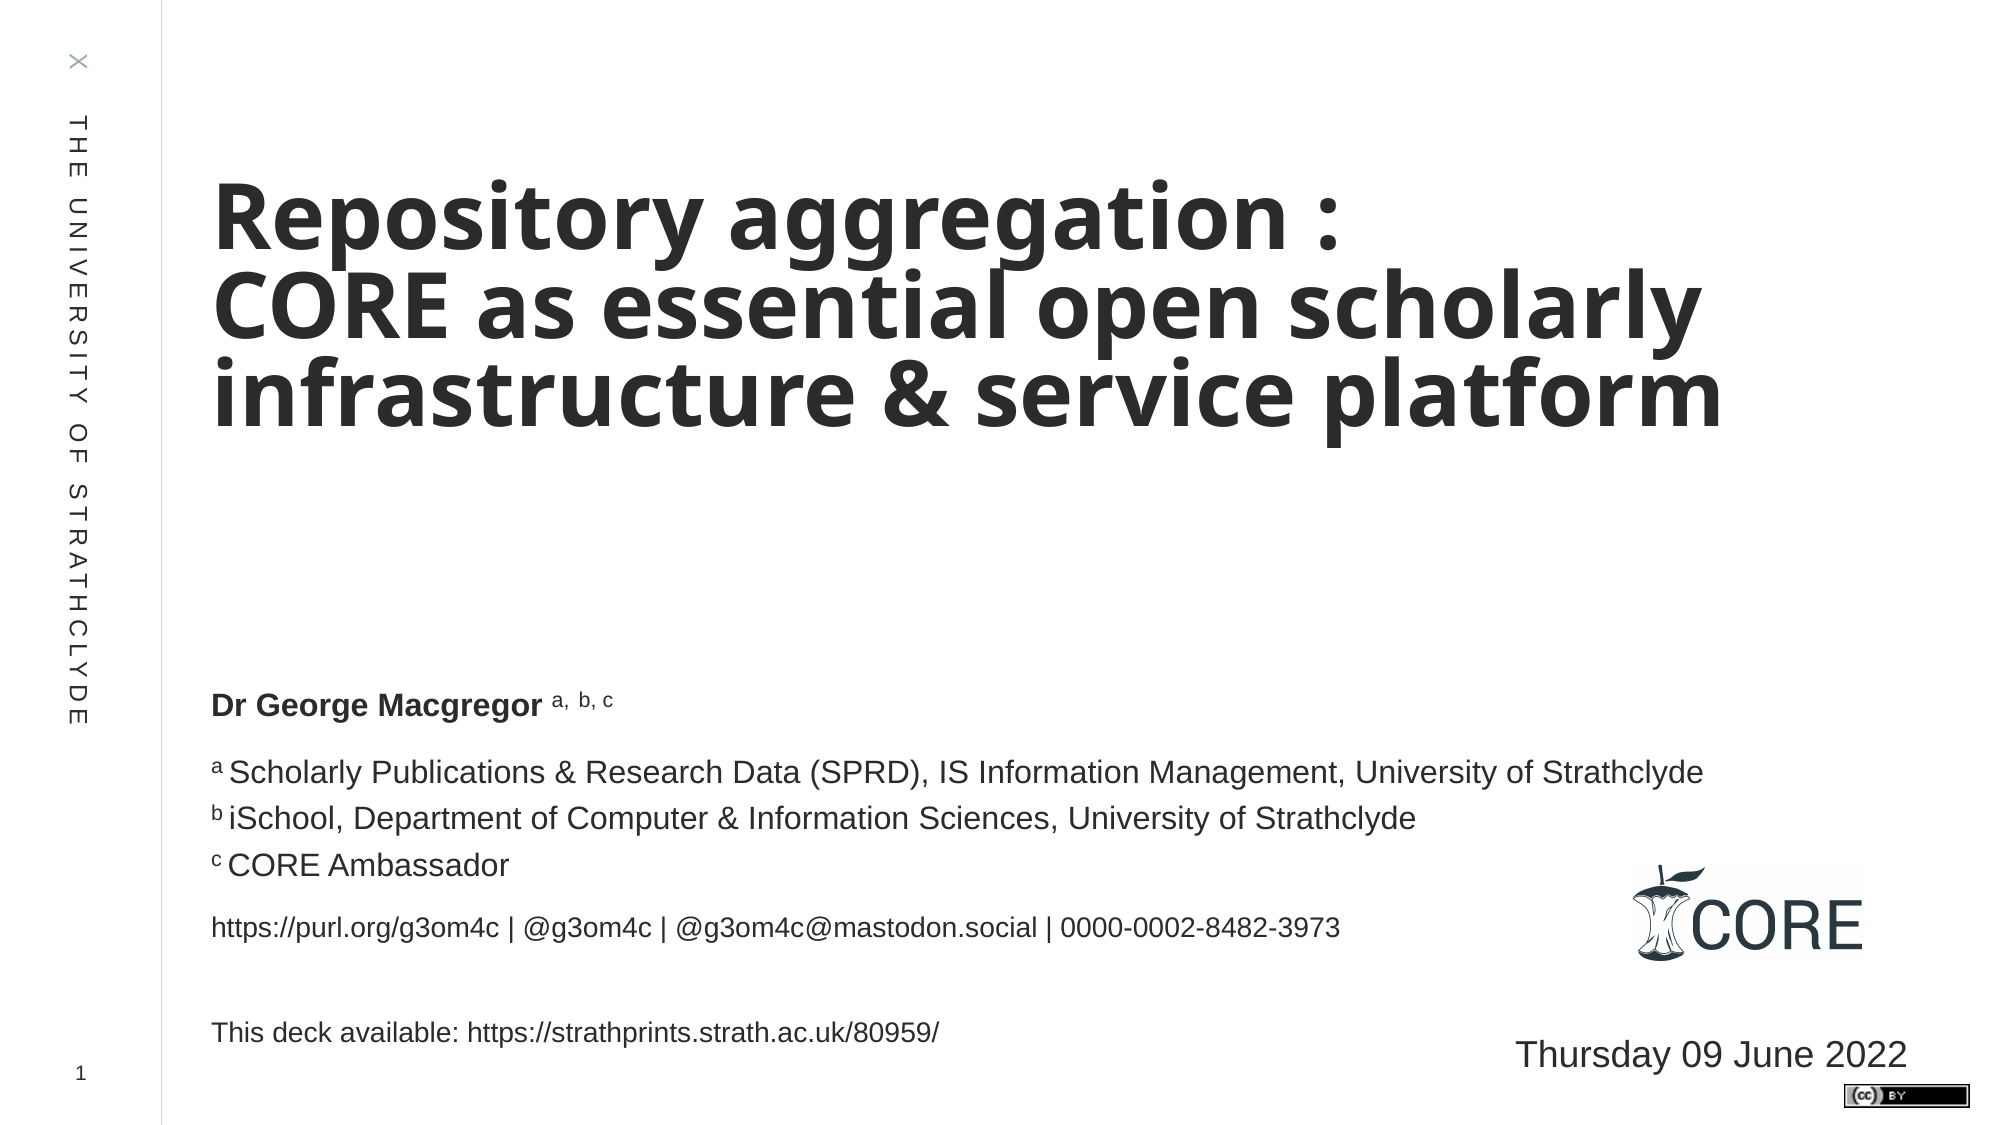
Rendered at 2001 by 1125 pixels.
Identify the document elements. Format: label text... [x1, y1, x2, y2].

picture [1631, 862, 1866, 962]
picture [1844, 1084, 1970, 1108]
list Dr George Macgregor a, b, c a Scholarly Publications & Research Data (SPRD), IS Information Management, University of Strathclyde b iSchool, Department of Computer & Information Sciences, University of Strathclyde c CORE Ambassador https://purl.org/g3om4c | @g3om4c | @g3om4c@mastodon.social | 0000-0002-8482-3973 This deck available: https://strathprints.strath.ac.uk/80959/ [210, 669, 1845, 1057]
text_box Thursday 09 June 2022 [1500, 1022, 1928, 1084]
text_box 1 [38, 1052, 123, 1091]
title Repository aggregation : CORE as essential open scholarly infrastructure & service platform [210, 148, 1955, 443]
